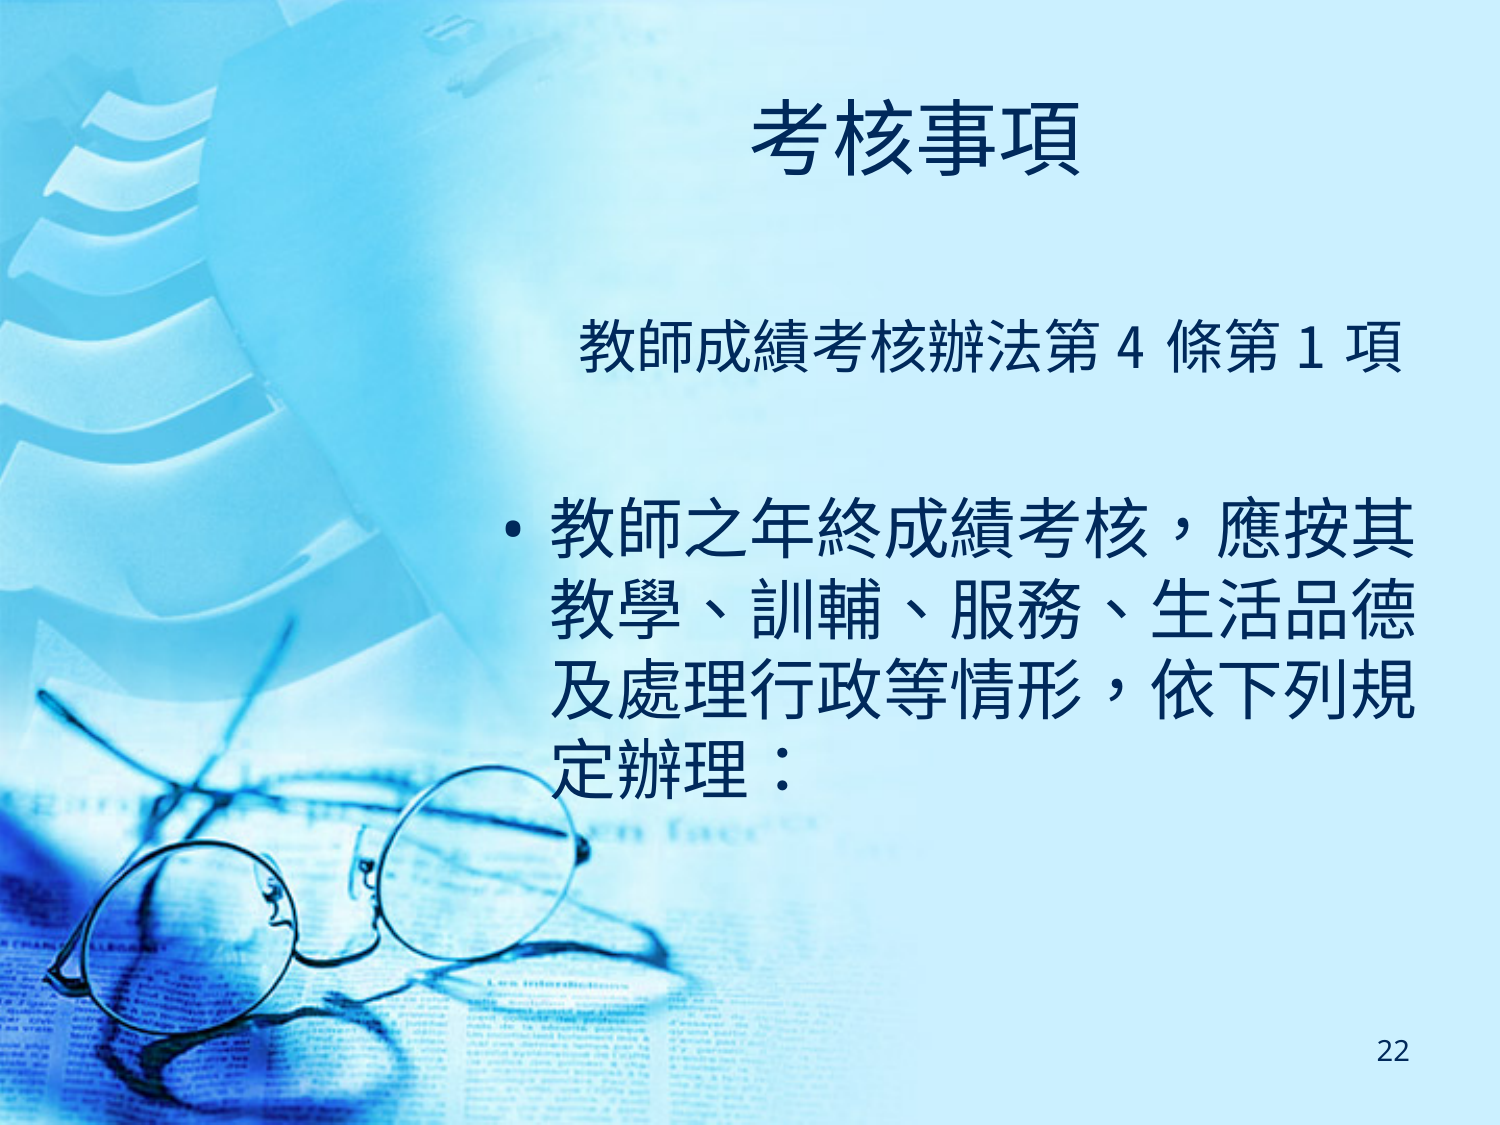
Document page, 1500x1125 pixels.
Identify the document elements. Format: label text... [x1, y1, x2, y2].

text_box 教師成績考核辦法第4條第1項 [501, 267, 1500, 397]
list 教師之年終成績考核，應按其教學、訓輔、服務、生活品德及處理行政等情形，依下列規定辦理： [478, 479, 1437, 851]
picture [0, 0, 1500, 1125]
title 考核事項 [513, 42, 1317, 231]
